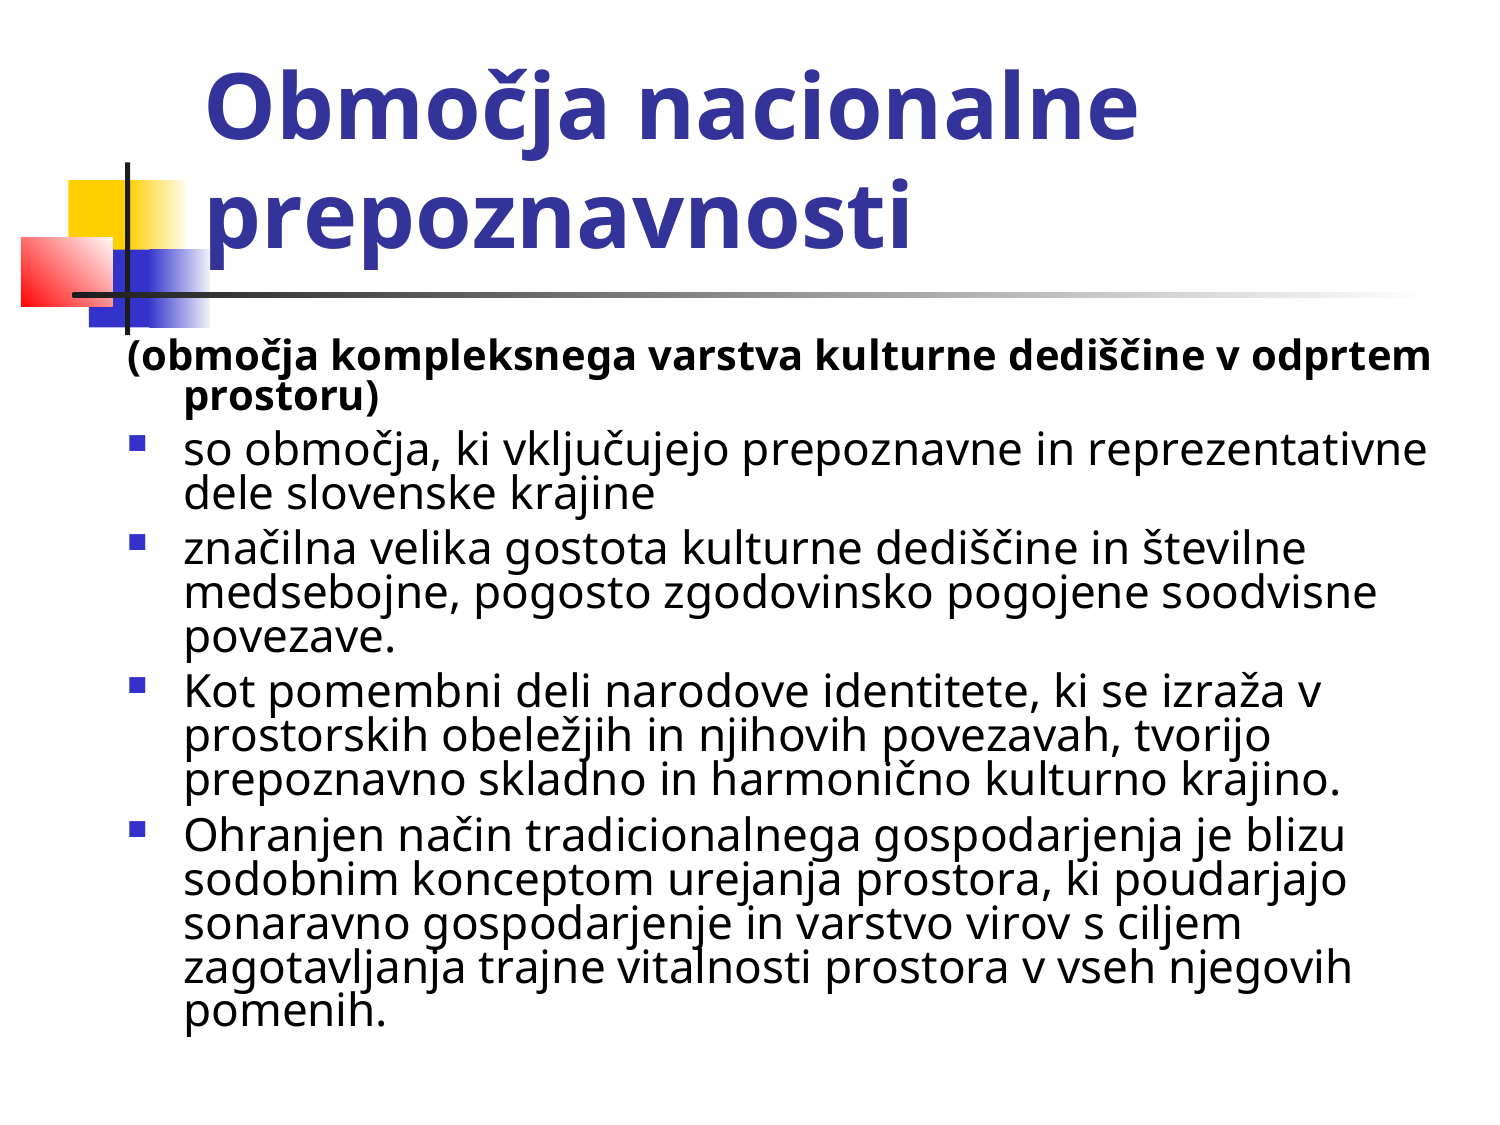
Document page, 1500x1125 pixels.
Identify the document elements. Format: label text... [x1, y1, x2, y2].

title Območja nacionalne prepoznavnosti [188, 35, 1468, 276]
list (območja kompleksnega varstva kulturne dediščine v odprtem prostoru) so območja, ki vključujejo prepoznavne in reprezentativne dele slovenske krajine značilna velika gostota kulturne dediščine in številne medsebojne, pogosto zgodovinsko pogojene soodvisne povezave. Kot pomembni deli narodove identitete, ki se izraža v prostorskih obeležjih in njihovih povezavah, tvorijo prepoznavno skladno in harmonično kulturno krajino. Ohranjen način tradicionalnega gospodarjenja je blizu sodobnim konceptom urejanja prostora, ki poudarjajo sonaravno gospodarjenje in varstvo virov s ciljem zagotavljanja trajne vitalnosti prostora v vseh njegovih pomenih. [112, 331, 1469, 1083]
